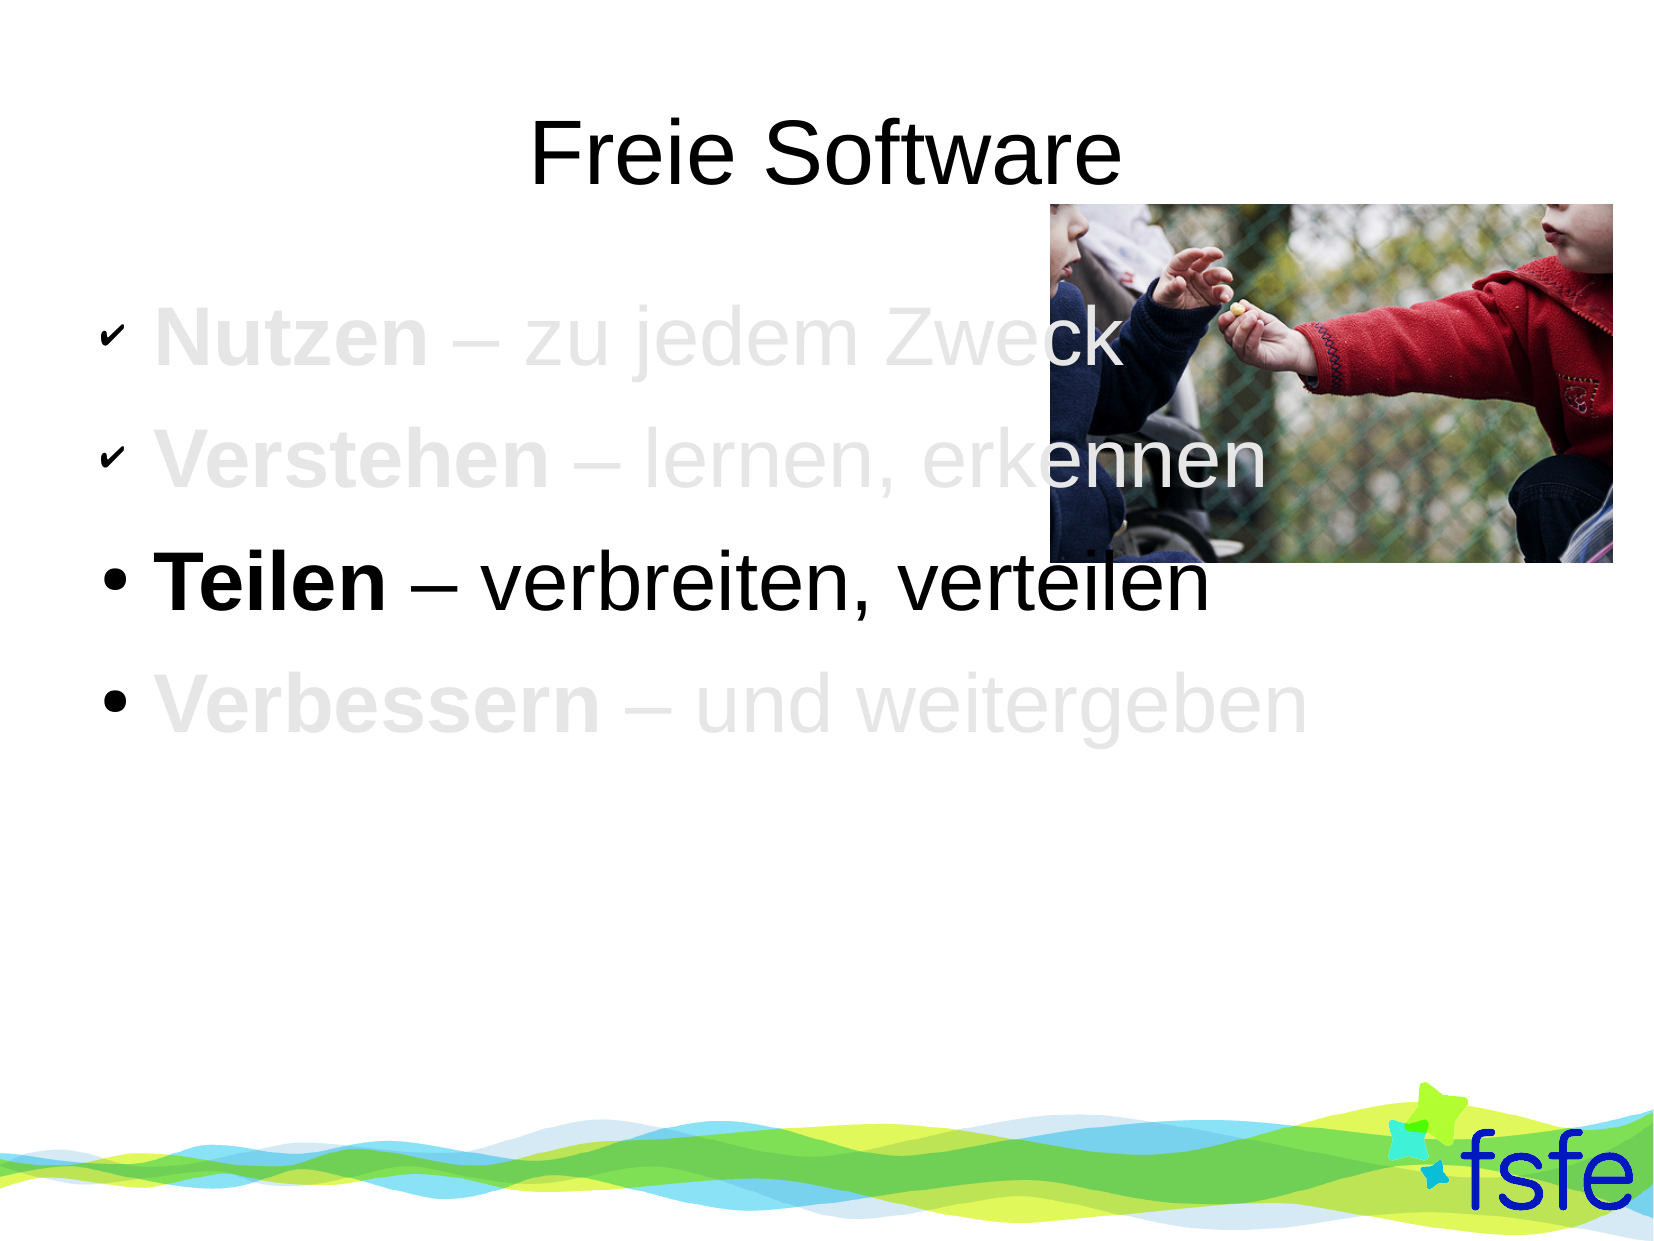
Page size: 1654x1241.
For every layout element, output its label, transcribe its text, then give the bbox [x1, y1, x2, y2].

title Freie Software [82, 49, 1571, 257]
picture [0, 1081, 1654, 1241]
picture [1050, 204, 1613, 563]
list Nutzen – zu jedem Zweck Verstehen – lernen, erkennen Teilen – verbreiten, verteilen Verbessern – und weitergeben [82, 290, 1571, 1109]
